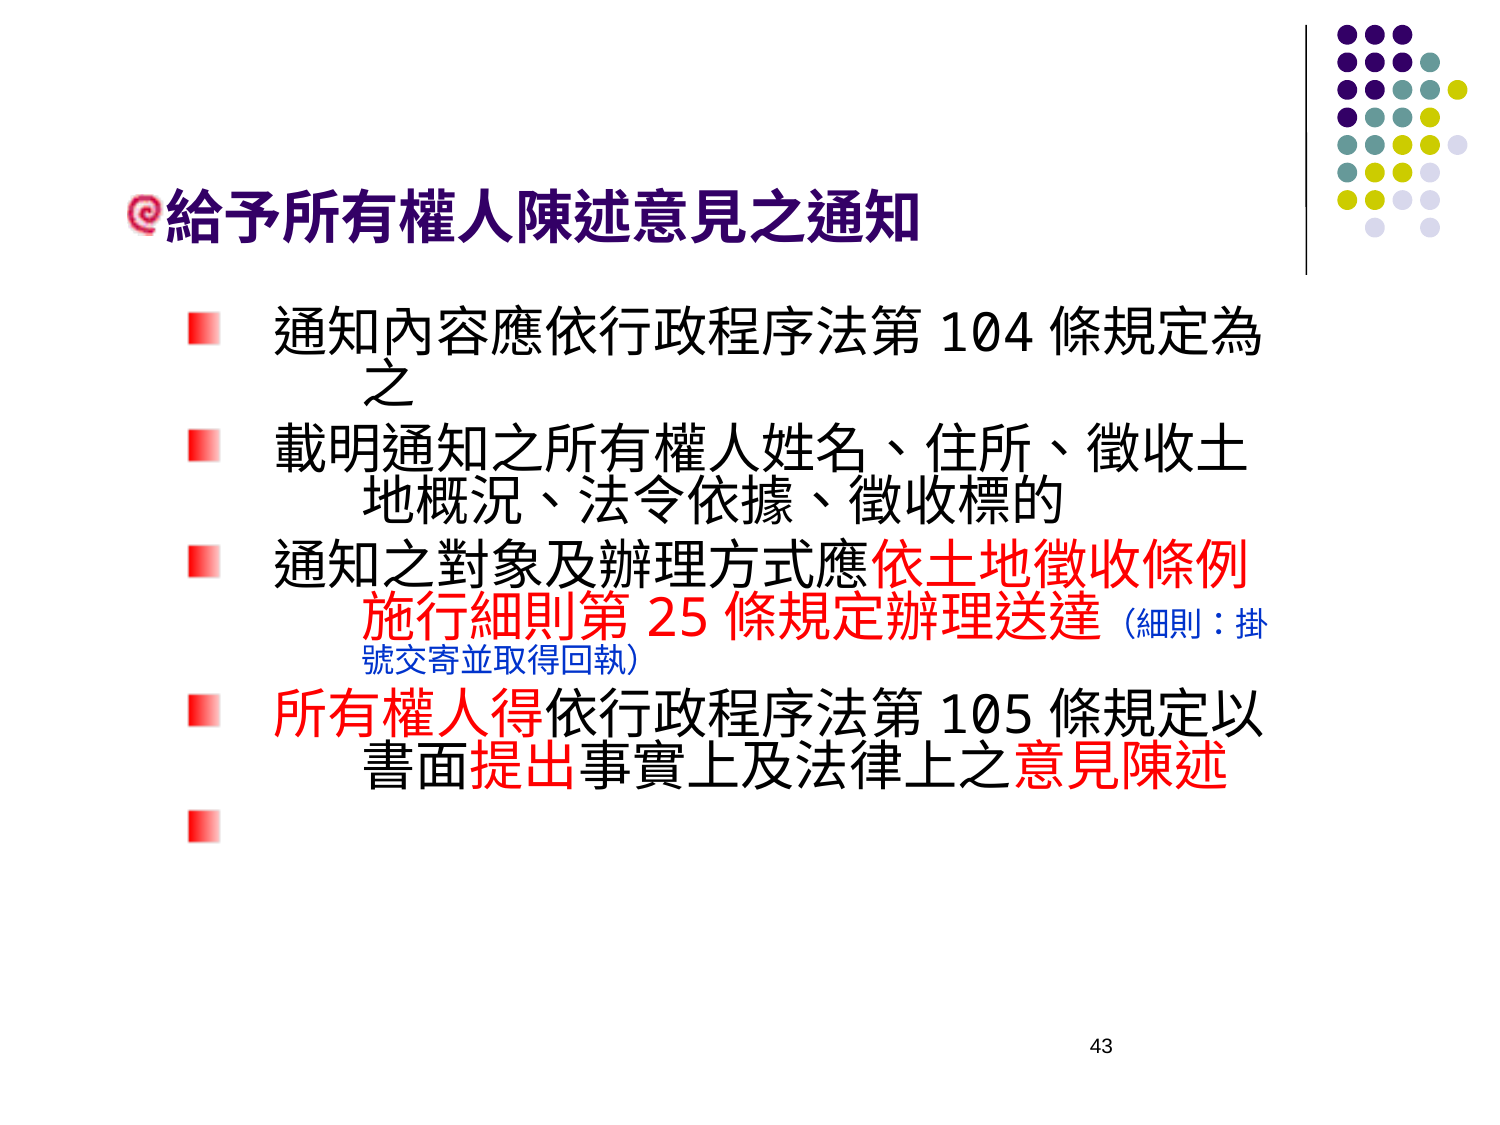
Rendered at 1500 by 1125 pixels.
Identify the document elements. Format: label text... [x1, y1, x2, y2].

title 給予所有權人陳述意見之通知 [112, 172, 1418, 256]
text_box [1074, 1025, 1426, 1101]
list 通知內容應依行政程序法第104條規定為之 載明通知之所有權人姓名、住所、徵收土地概況、法令依據、徵收標的 通知之對象及辦理方式應依土地徵收條例施行細則第25條規定辦理送達（細則：掛號交寄並取得回執） 所有權人得依行政程序法第105條規定以書面提出事實上及法律上之意見陳述 [171, 302, 1306, 1094]
